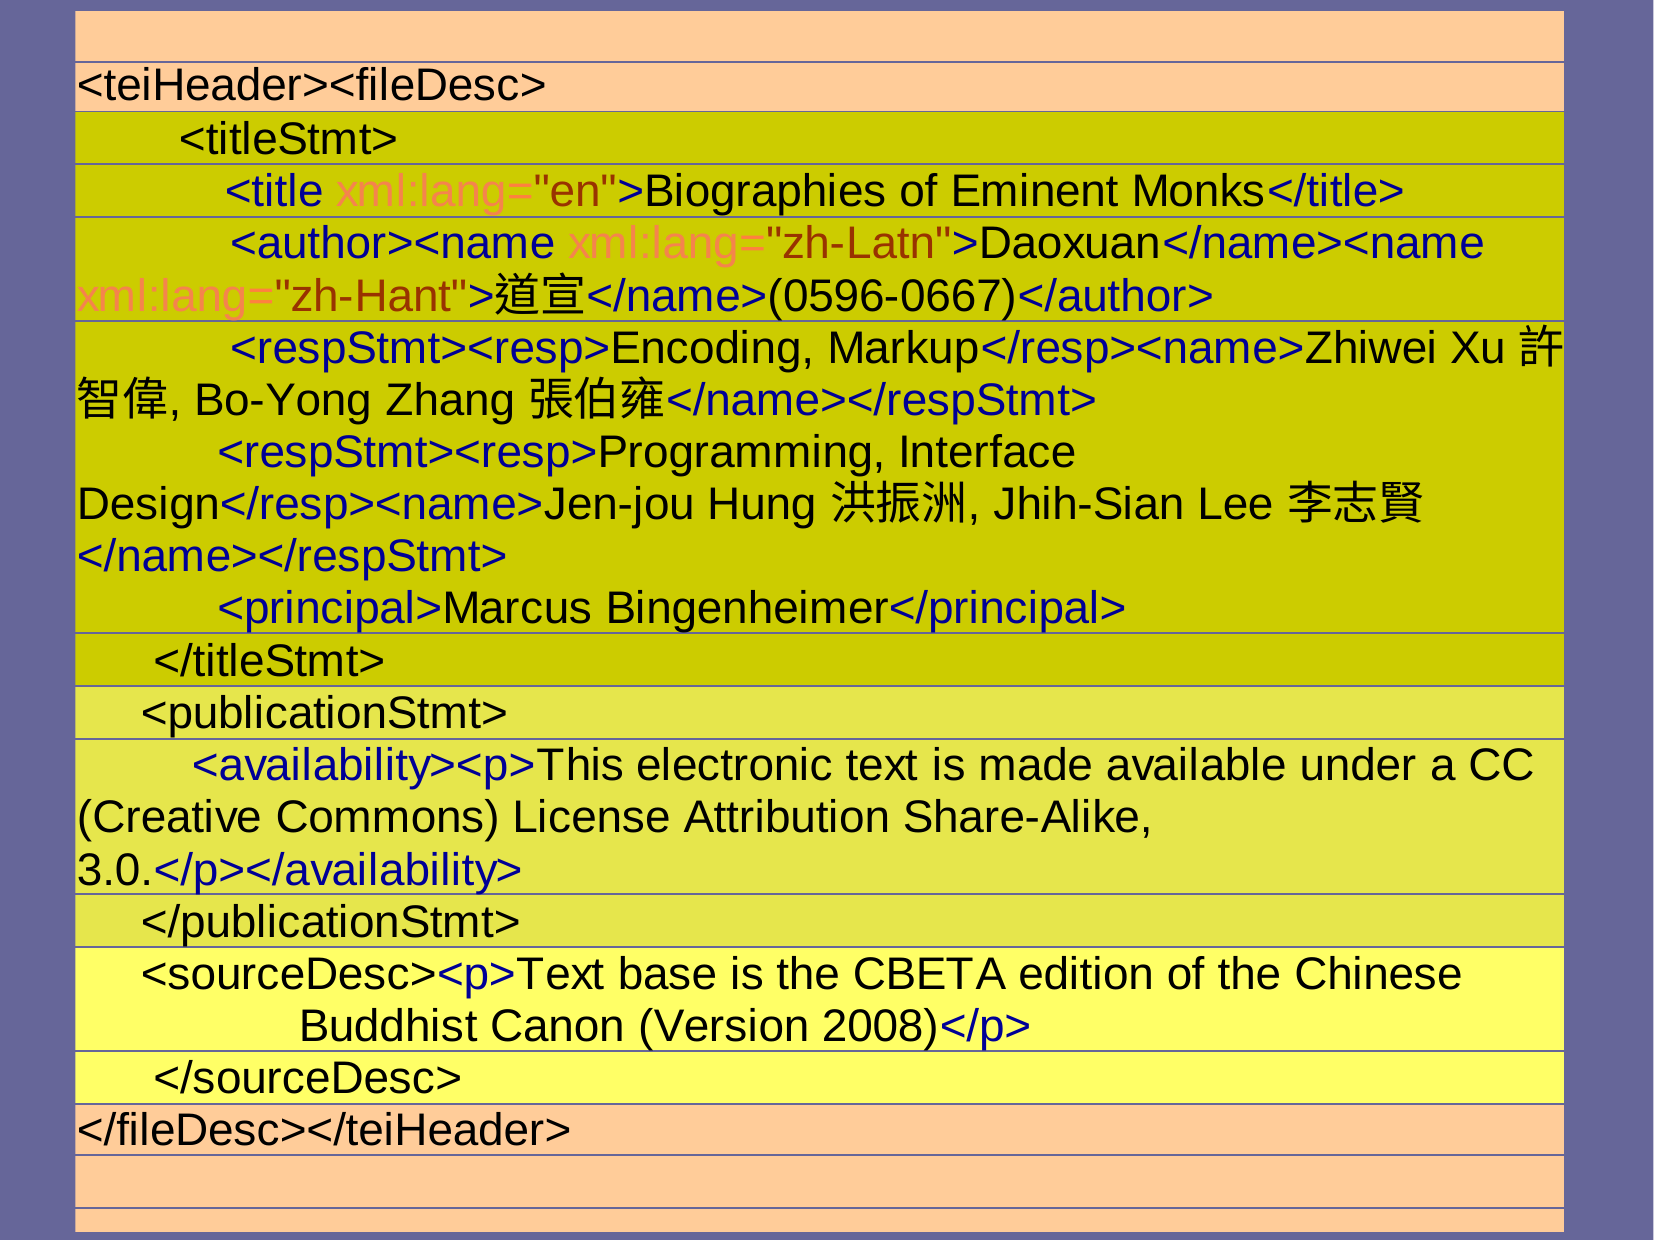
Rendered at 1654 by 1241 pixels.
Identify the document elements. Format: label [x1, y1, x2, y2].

chart [75, 11, 1566, 1232]
